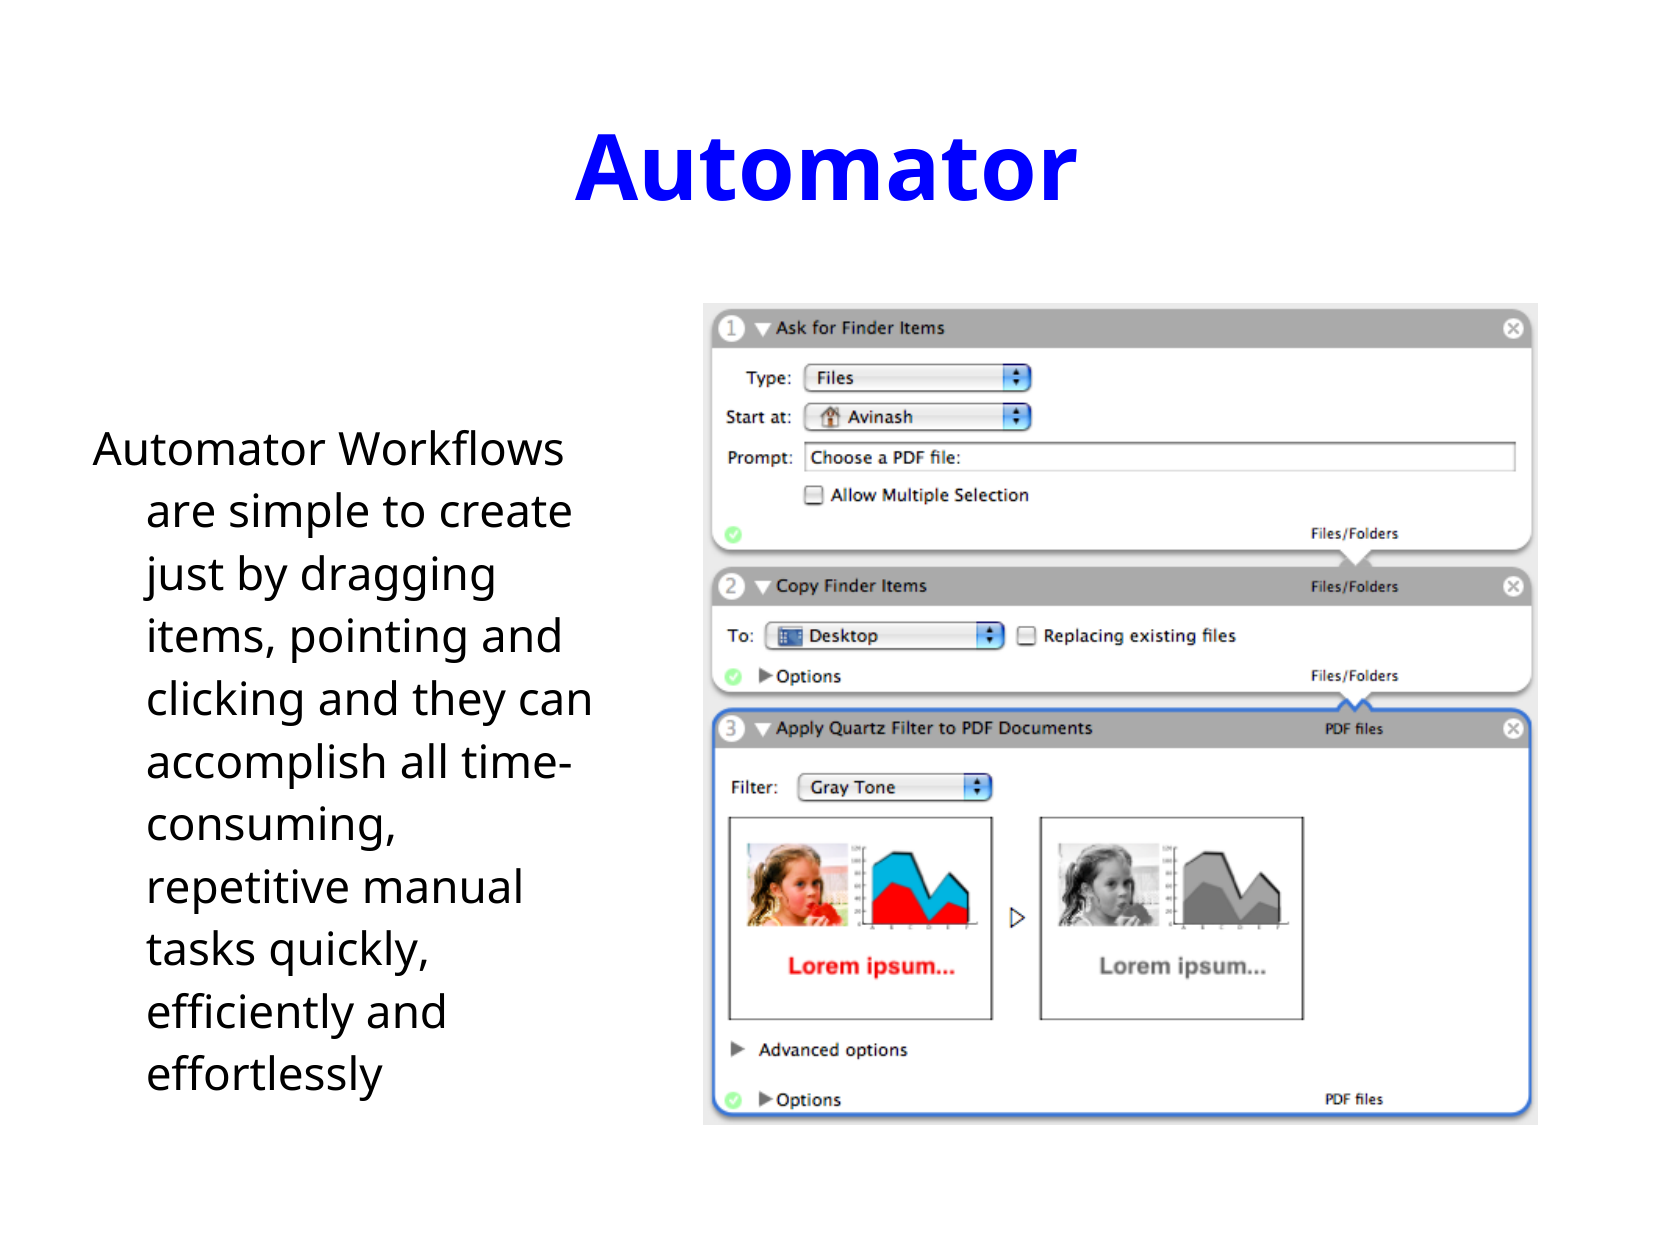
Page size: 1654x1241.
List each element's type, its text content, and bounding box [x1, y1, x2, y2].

title Automator [121, 61, 1534, 269]
list Automator Workflows are simple to create just by dragging items, pointing and clicking and they can accomplish all time-consuming, repetitive manual tasks quickly, efficiently and effortlessly [75, 416, 601, 1017]
picture [703, 303, 1538, 1126]
